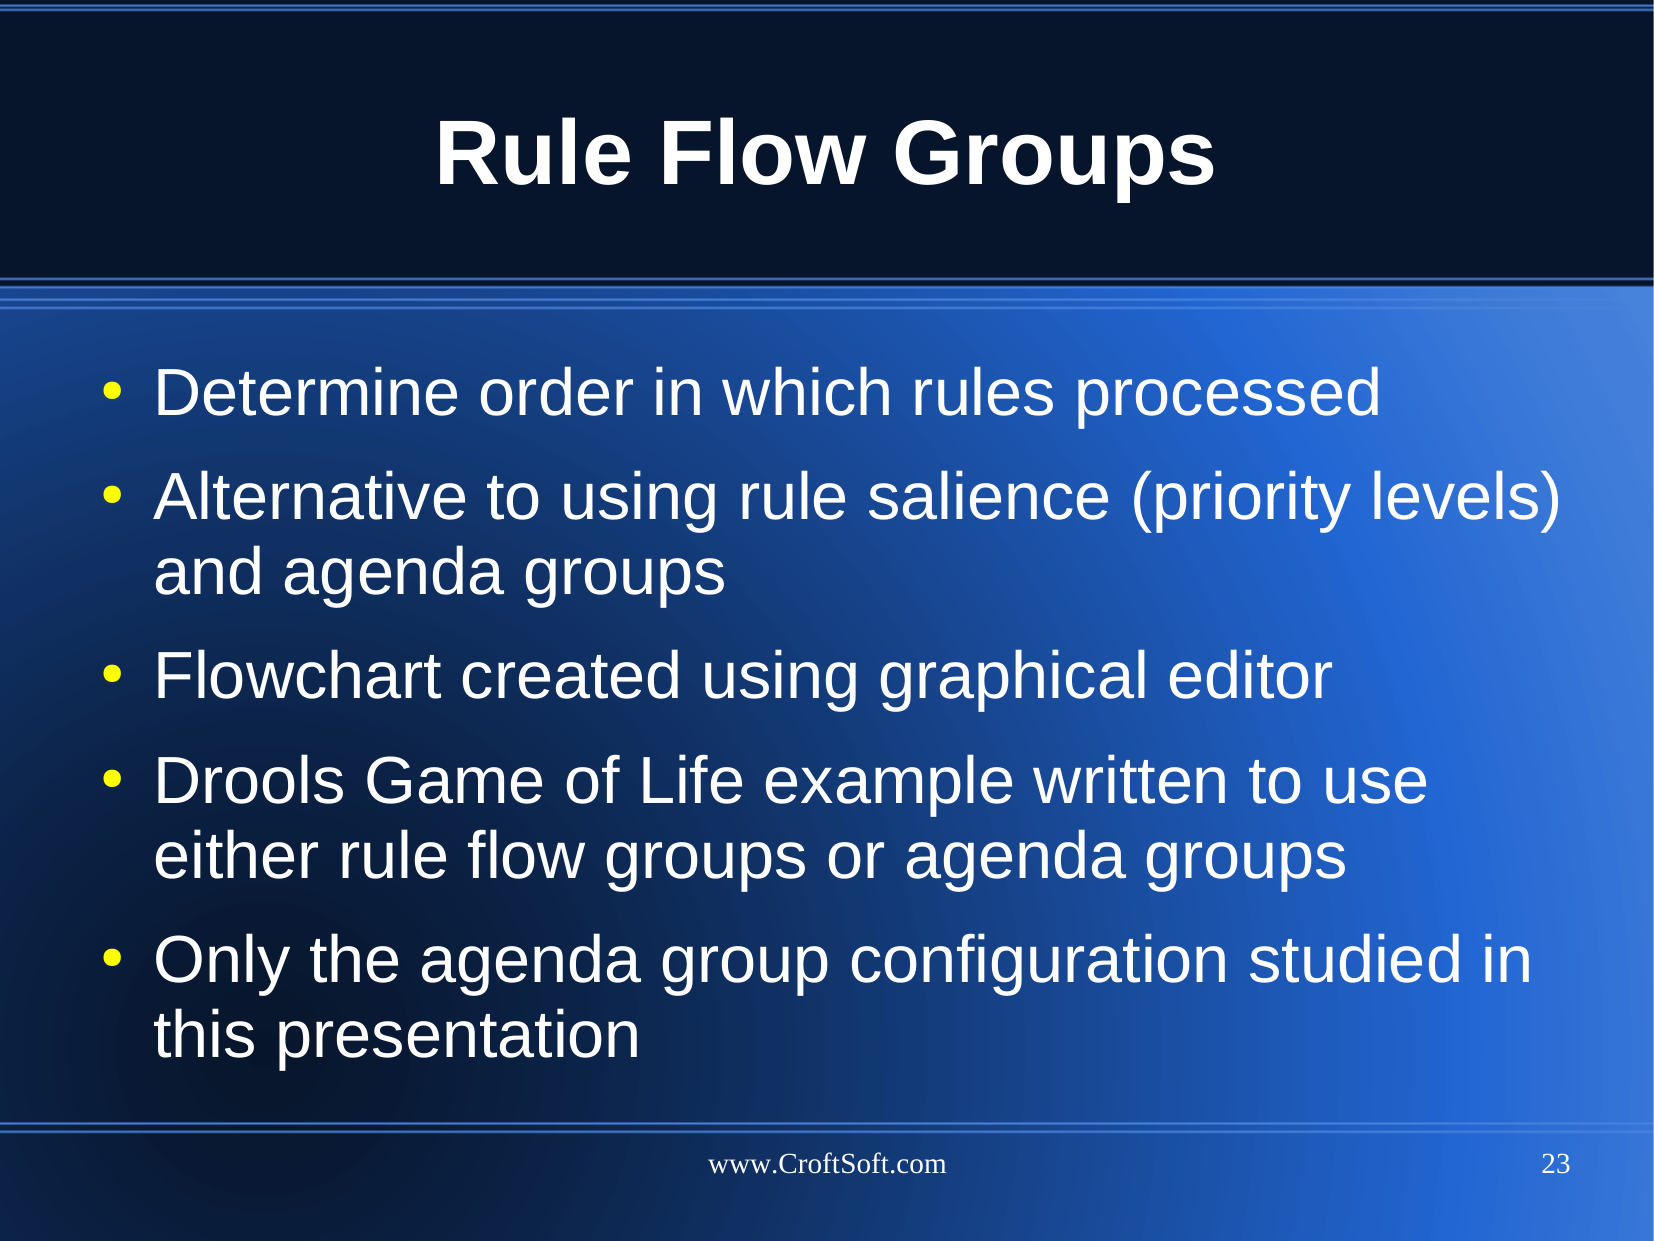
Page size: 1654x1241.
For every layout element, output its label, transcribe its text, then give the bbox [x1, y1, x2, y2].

title Rule Flow Groups [82, 49, 1571, 257]
list Determine order in which rules processed Alternative to using rule salience (priority levels) and agenda groups Flowchart created using graphical editor Drools Game of Life example written to use either rule flow groups or agenda groups Only the agenda group configuration studied in this presentation [82, 355, 1571, 1072]
picture [0, 0, 1654, 1241]
